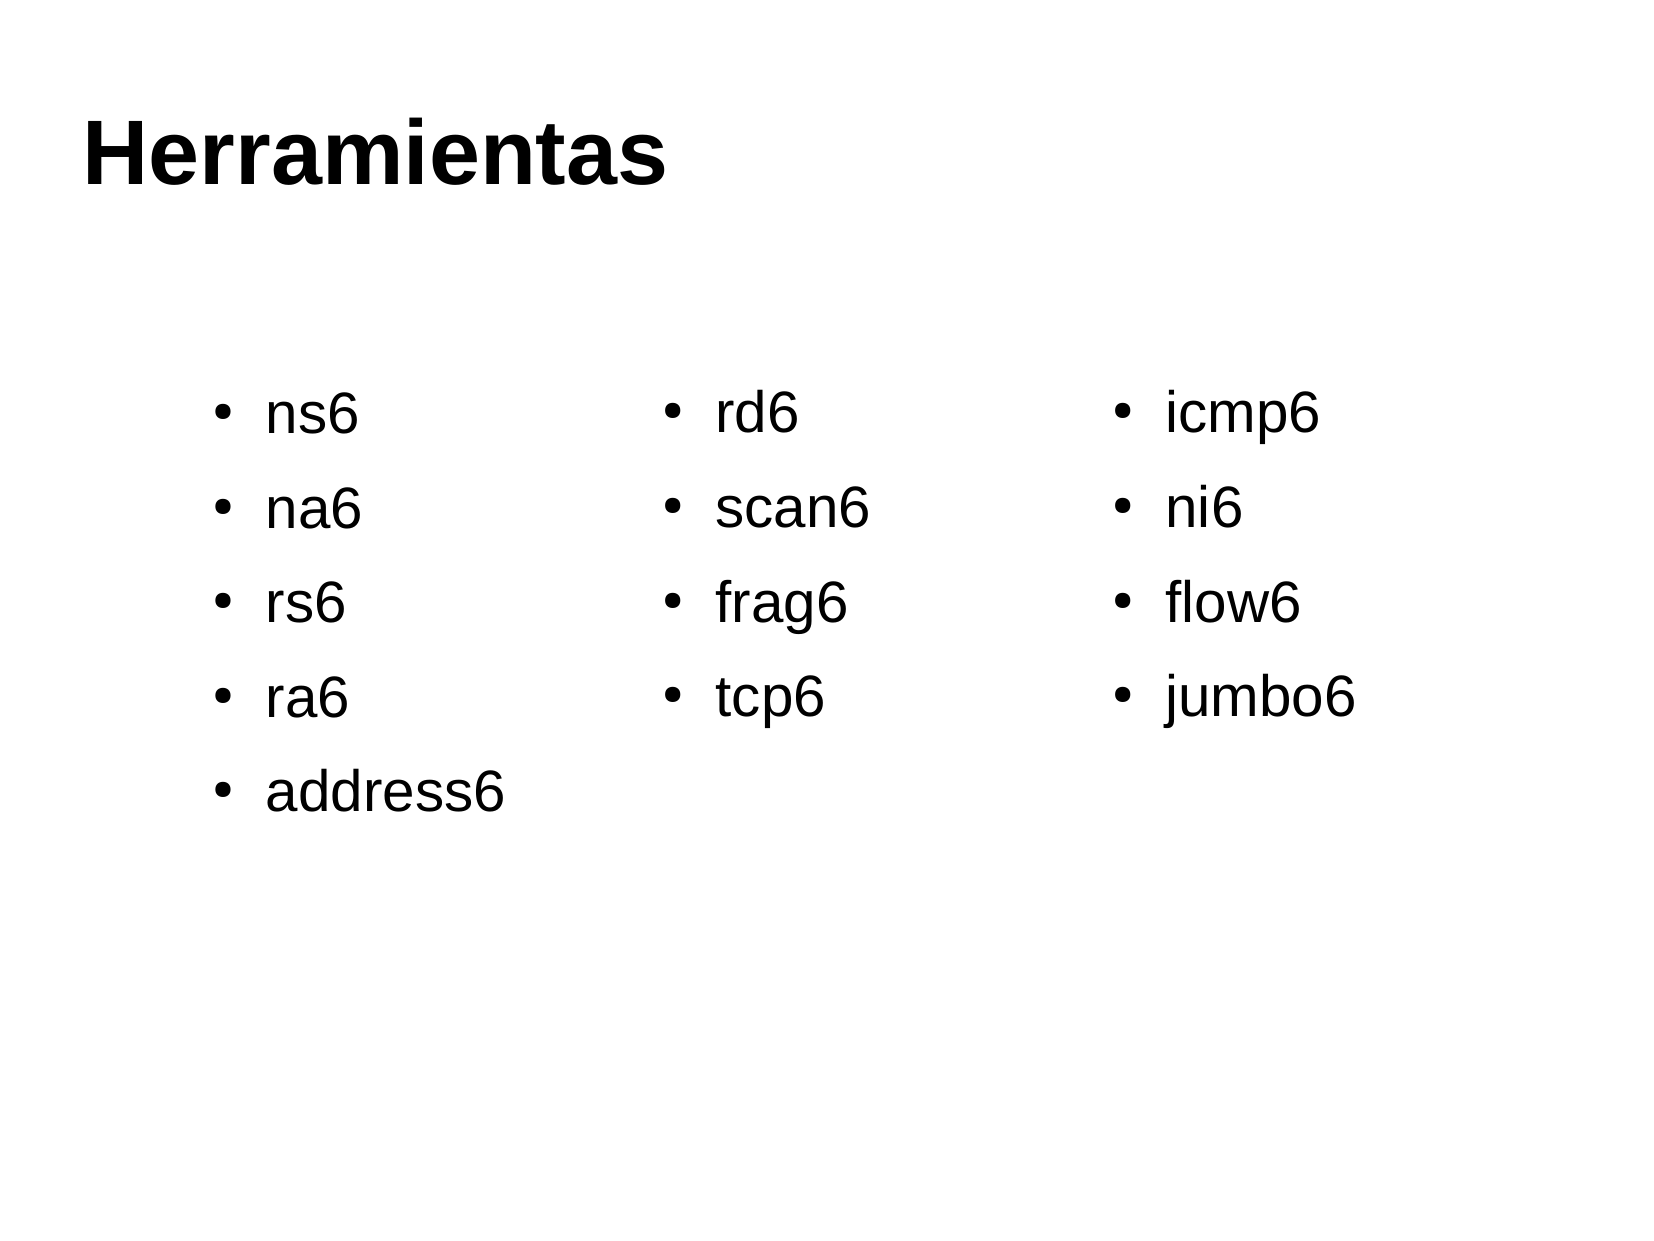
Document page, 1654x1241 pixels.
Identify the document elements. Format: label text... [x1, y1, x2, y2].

list icmp6 ni6 flow6 jumbo6 [1094, 380, 1508, 781]
list ns6 na6 rs6 ra6 address6 [195, 380, 1651, 946]
list rd6 scan6 frag6 tcp6 [644, 380, 1058, 781]
title Herramientas [82, 49, 1571, 257]
